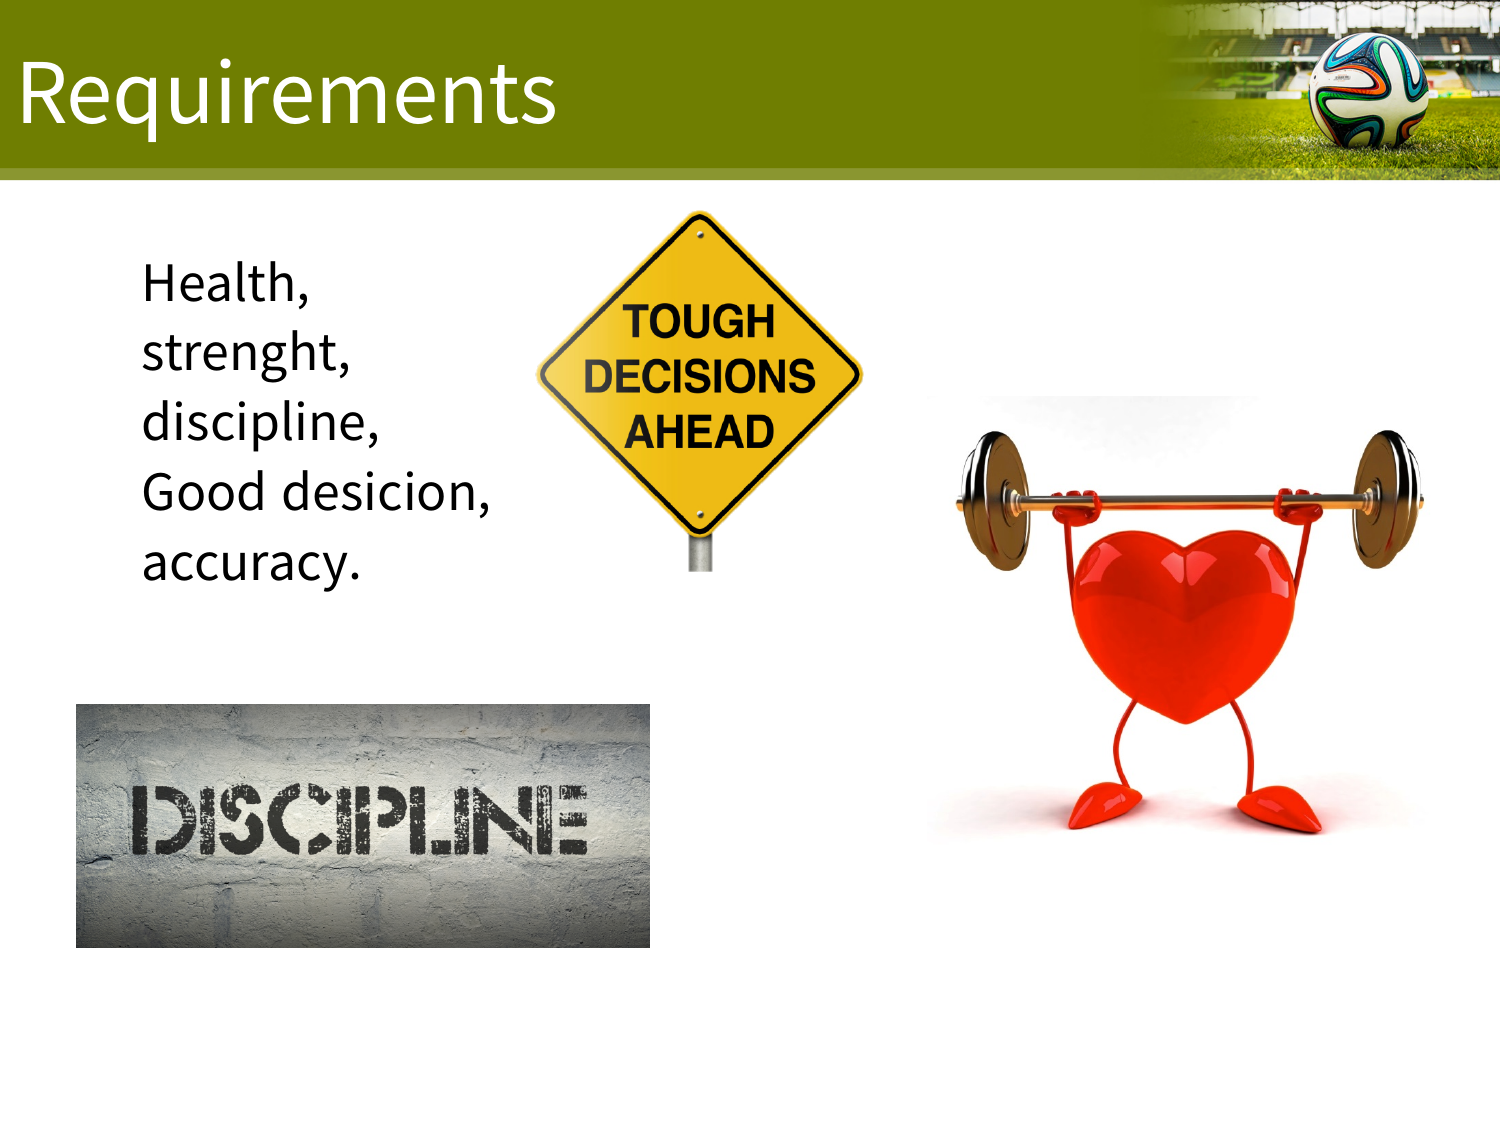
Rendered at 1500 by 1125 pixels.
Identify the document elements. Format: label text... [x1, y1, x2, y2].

list Health, strenght, discipline, Good desicion, accuracy. [76, 243, 1427, 835]
title Requirements [0, 2, 1500, 179]
picture [0, 179, 1500, 1125]
